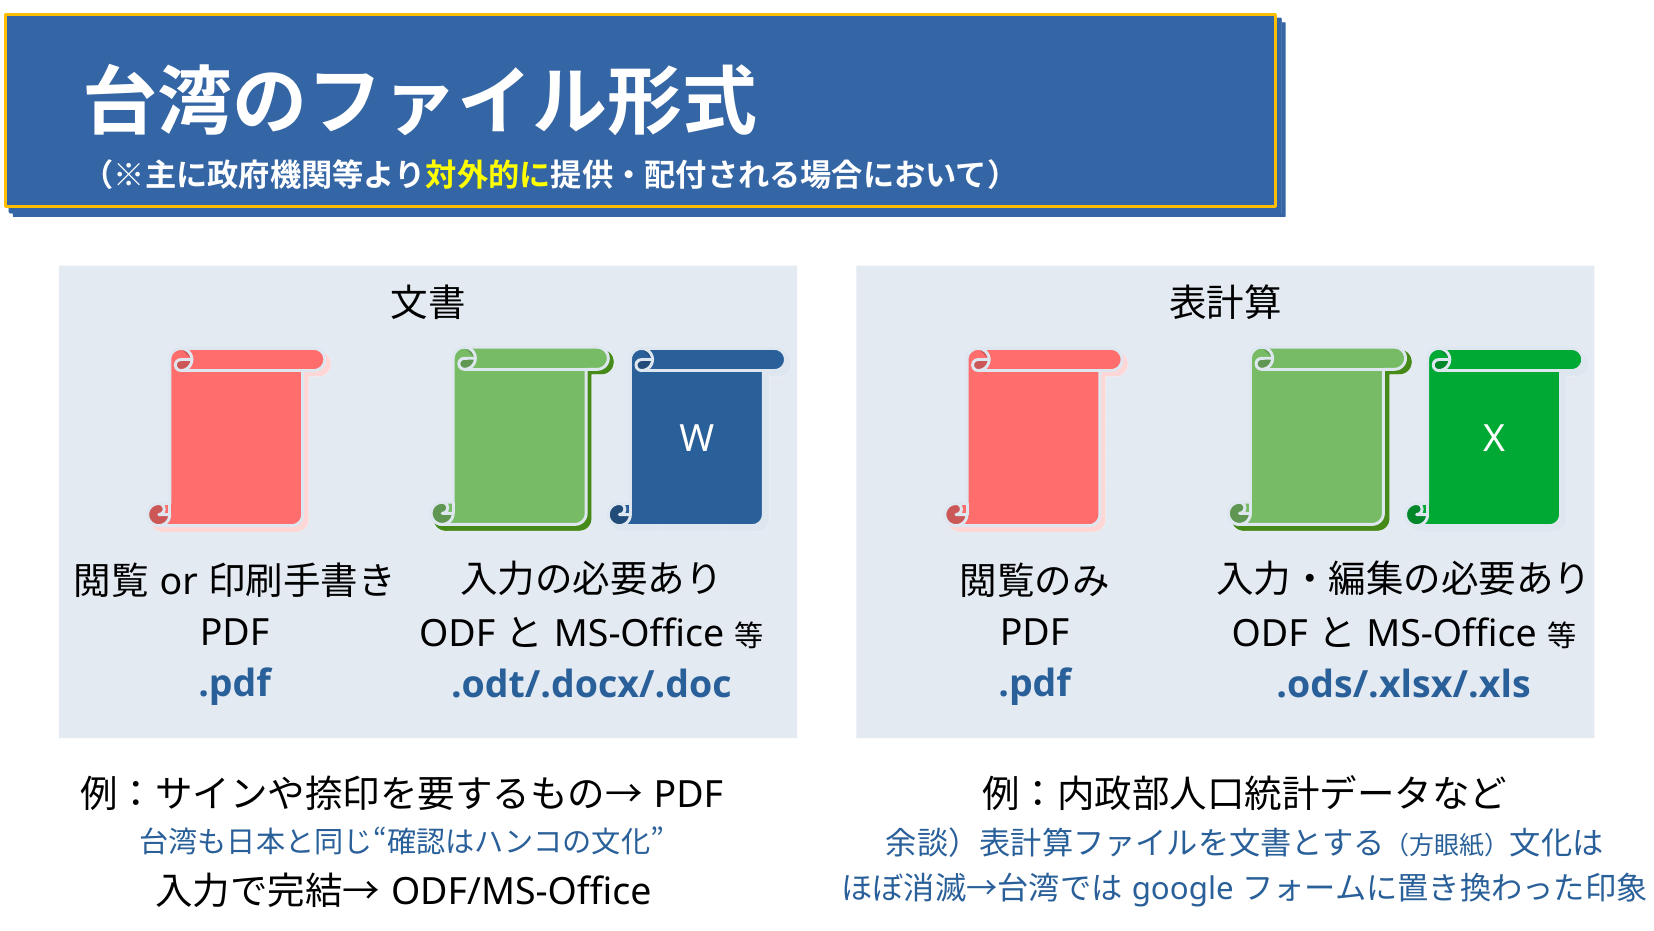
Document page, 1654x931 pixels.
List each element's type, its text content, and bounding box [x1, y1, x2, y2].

text_box 閲覧のみ PDF .pdf [944, 543, 1125, 726]
title 台湾のファイル形式 （※主に政府機関等より対外的に提供・配付される場合において） [82, 39, 1235, 197]
text_box X [1419, 348, 1561, 526]
text_box [431, 347, 609, 525]
text_box 閲覧or印刷手書き PDF .pdf [59, 543, 411, 726]
text_box 文書 [59, 265, 798, 739]
text_box W [622, 348, 764, 526]
text_box [944, 348, 1123, 526]
text_box 表計算 [856, 265, 1595, 739]
text_box [147, 348, 325, 526]
text_box W [645, 348, 786, 371]
text_box 例：サインや捺印を要するもの→PDF 台湾も日本と同じ“確認はハンコの文化” 入力で完結→ODF/MS-Office [65, 756, 751, 926]
text_box [1228, 347, 1406, 525]
text_box 入力の必要あり ODFとMS-Office等 .odt/.docx/.doc [404, 541, 778, 723]
text_box X [1443, 348, 1583, 371]
text_box 入力・編集の必要あり ODFとMS-Office等 .ods/.xlsx/.xls [1201, 541, 1607, 723]
text_box 例：内政部人口統計データなど 余談）表計算ファイルを文書とする（方眼紙）文化は ほぼ消滅→台湾ではgoogleフォームに置き換わった印象 [826, 756, 1654, 874]
